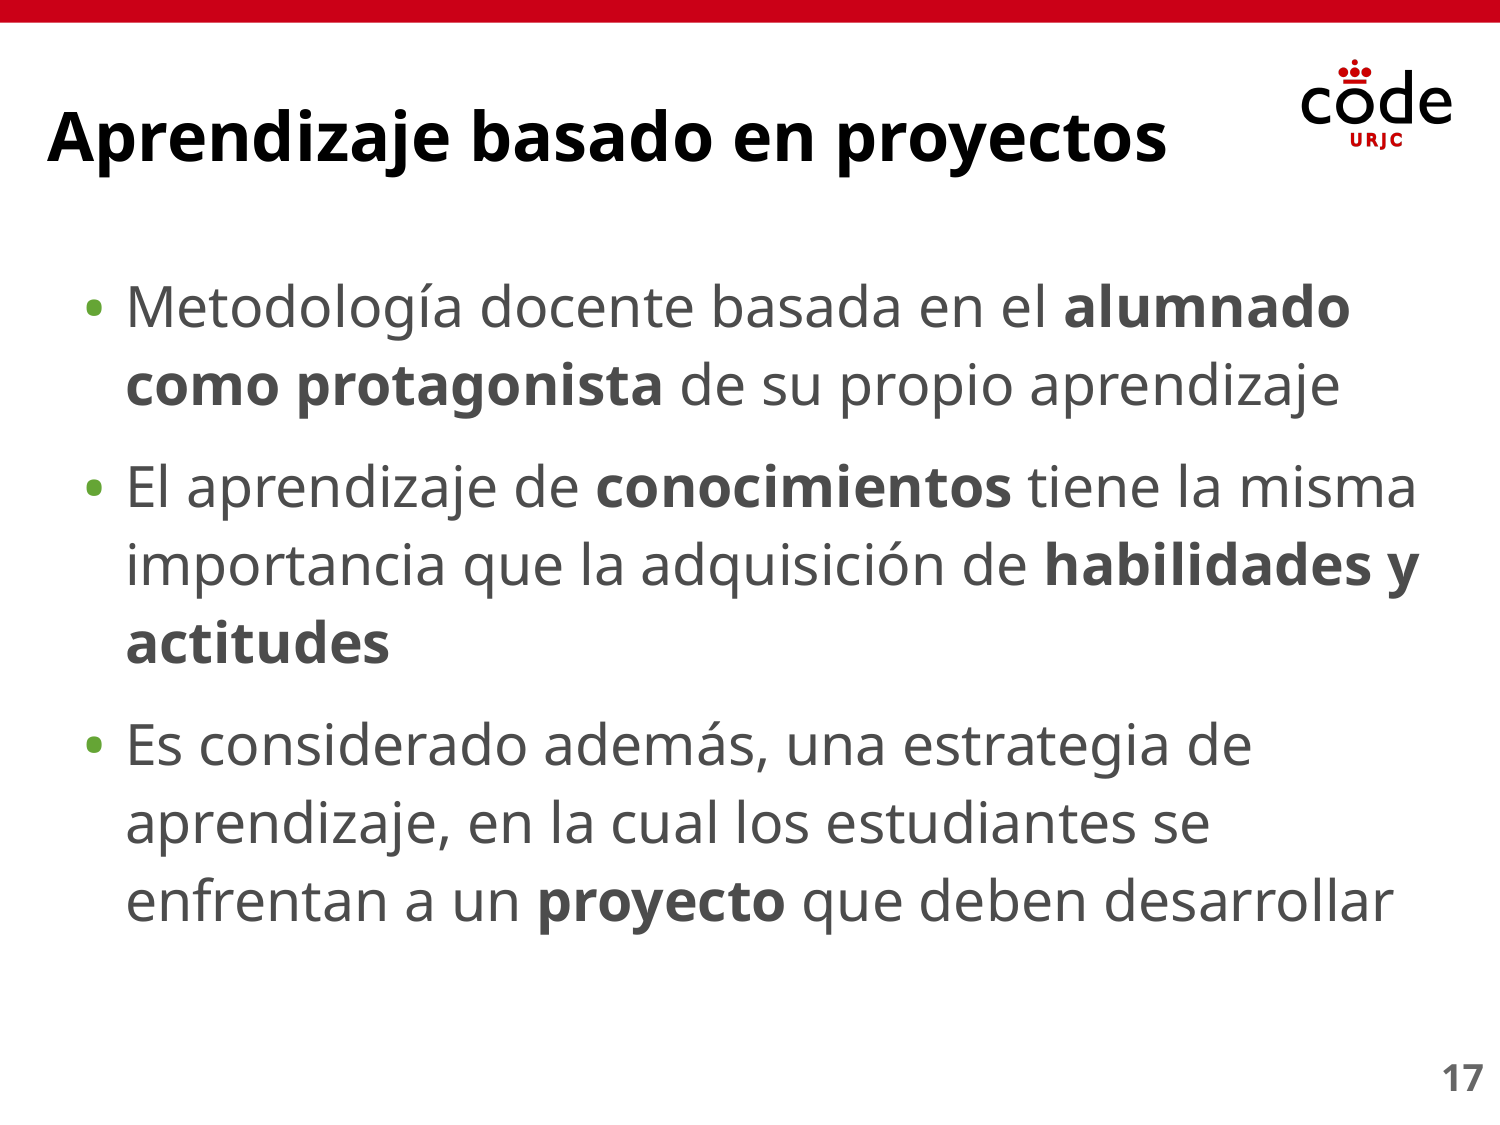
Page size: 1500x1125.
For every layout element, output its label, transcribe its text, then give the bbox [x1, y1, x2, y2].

list Metodología docente basada en el alumnado como protagonista de su propio aprendizaje El aprendizaje de conocimientos tiene la misma importancia que la adquisición de habilidades y actitudes Es considerado además, una estrategia de aprendizaje, en la cual los estudiantes se enfrentan a un proyecto que deben desarrollar [51, 259, 1436, 1013]
title Aprendizaje basado en proyectos [32, 79, 1383, 189]
picture [1284, 50, 1468, 161]
